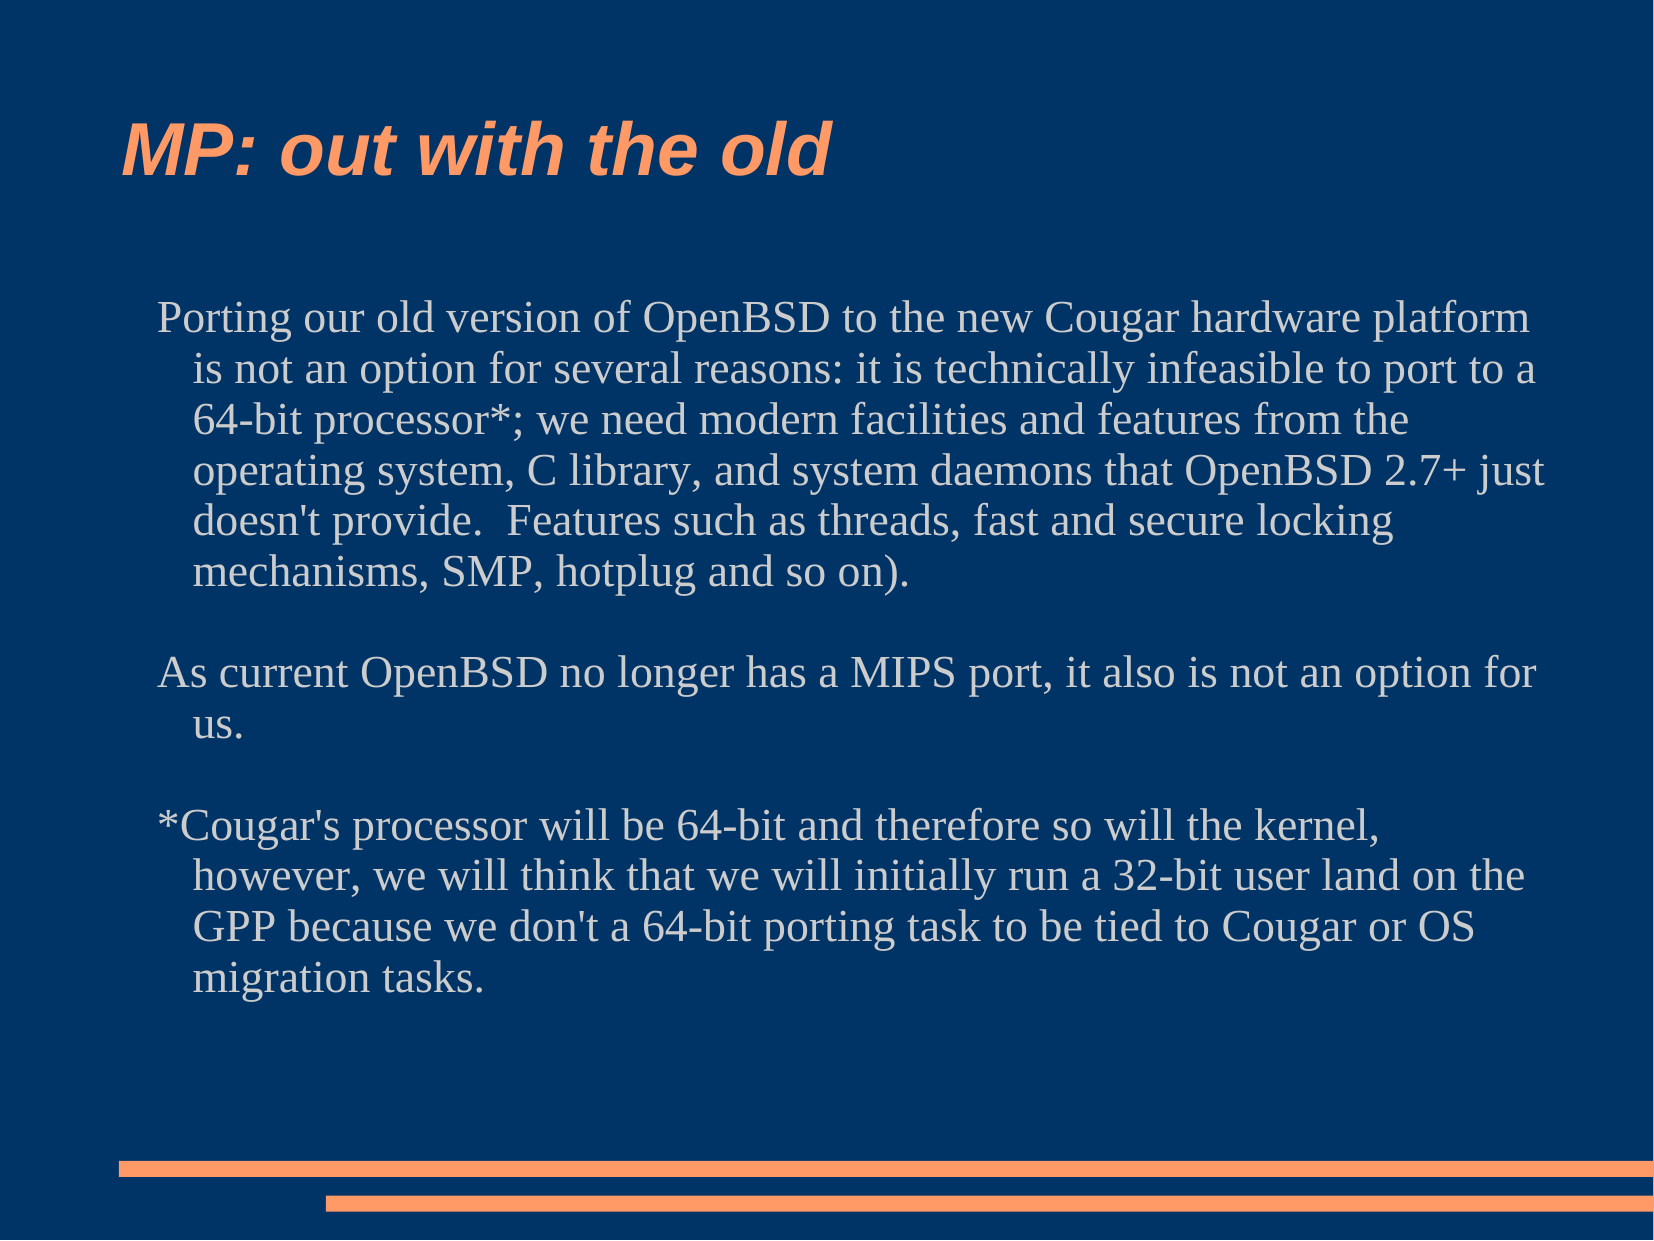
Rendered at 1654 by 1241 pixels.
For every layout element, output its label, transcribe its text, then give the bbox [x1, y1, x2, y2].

subtitle Porting our old version of OpenBSD to the new Cougar hardware platform is not an option for several reasons: it is technically infeasible to port to a 64-bit processor*; we need modern facilities and features from the operating system, C library, and system daemons that OpenBSD 2.7+ just doesn't provide. Features such as threads, fast and secure locking mechanisms, SMP, hotplug and so on). As current OpenBSD no longer has a MIPS port, it also is not an option for us. *Cougar's processor will be 64-bit and therefore so will the kernel, however, we will think that we will initially run a 32-bit user land on the GPP because we don't a 64-bit porting task to be tied to Cougar or OS migration tasks. [121, 225, 1561, 1125]
title MP: out with the old [121, 46, 1534, 225]
